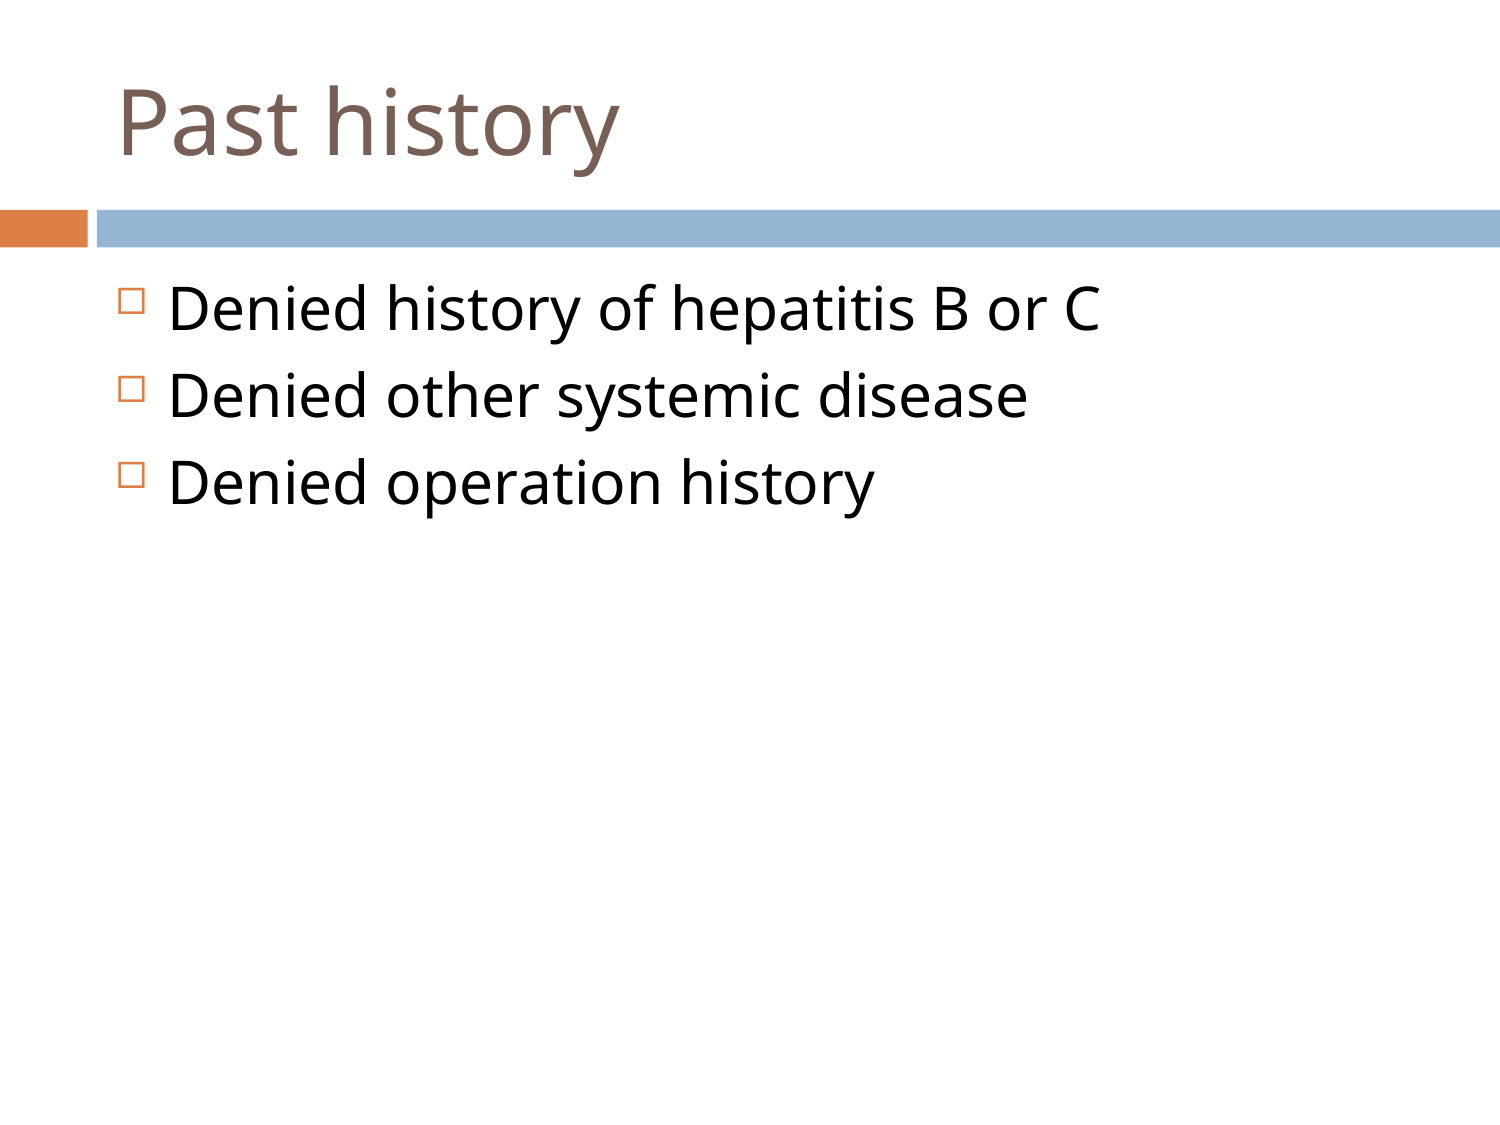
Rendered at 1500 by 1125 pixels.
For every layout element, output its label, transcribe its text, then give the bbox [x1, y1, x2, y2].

list Denied history of hepatitis B or C Denied other systemic disease Denied operation history [100, 262, 1438, 1000]
title Past history [100, 37, 1438, 201]
